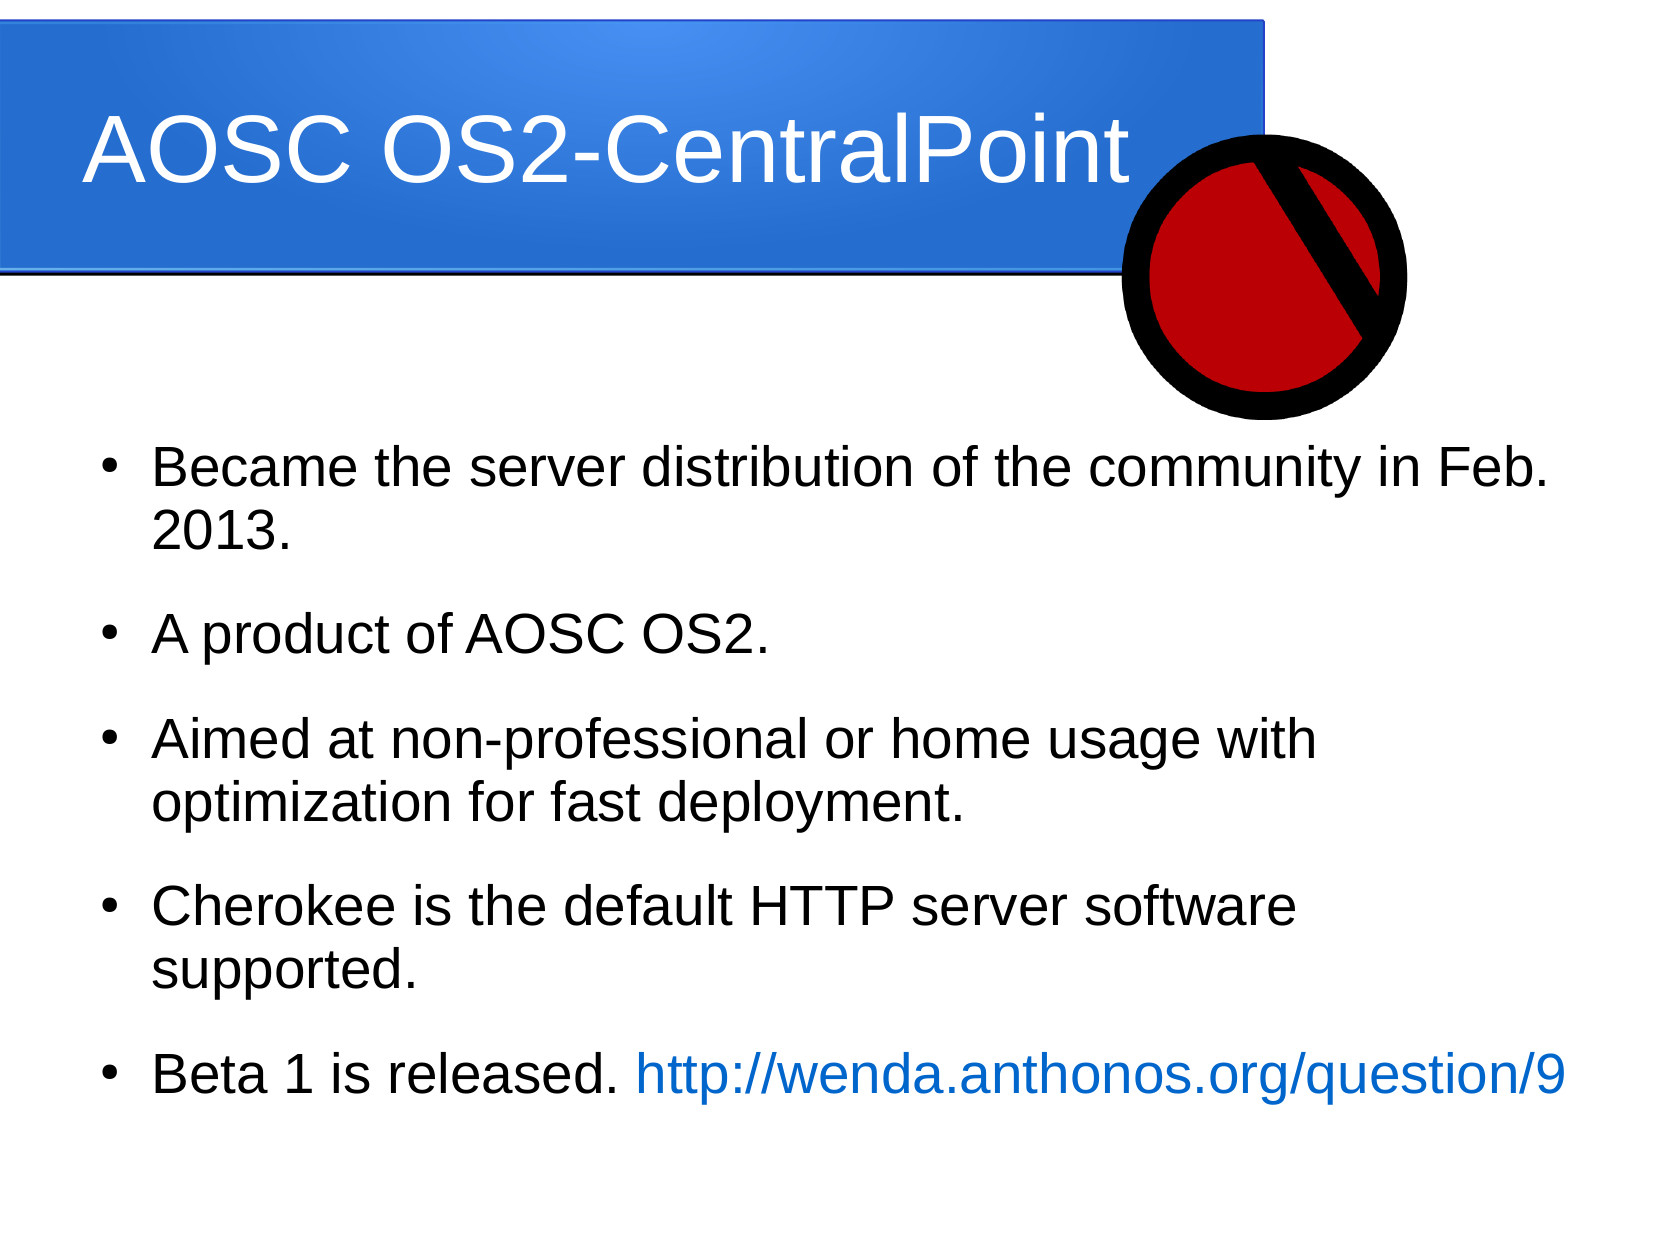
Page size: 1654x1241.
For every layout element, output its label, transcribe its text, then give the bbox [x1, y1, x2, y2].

list Became the server distribution of the community in Feb. 2013. A product of AOSC OS2. Aimed at non-professional or home usage with optimization for fast deployment. Cherokee is the default HTTP server software supported. Beta 1 is released. http://wenda.anthonos.org/question/9 [82, 435, 1571, 1155]
title AOSC OS2-CentralPoint [82, 47, 1235, 252]
picture [1116, 129, 1412, 425]
